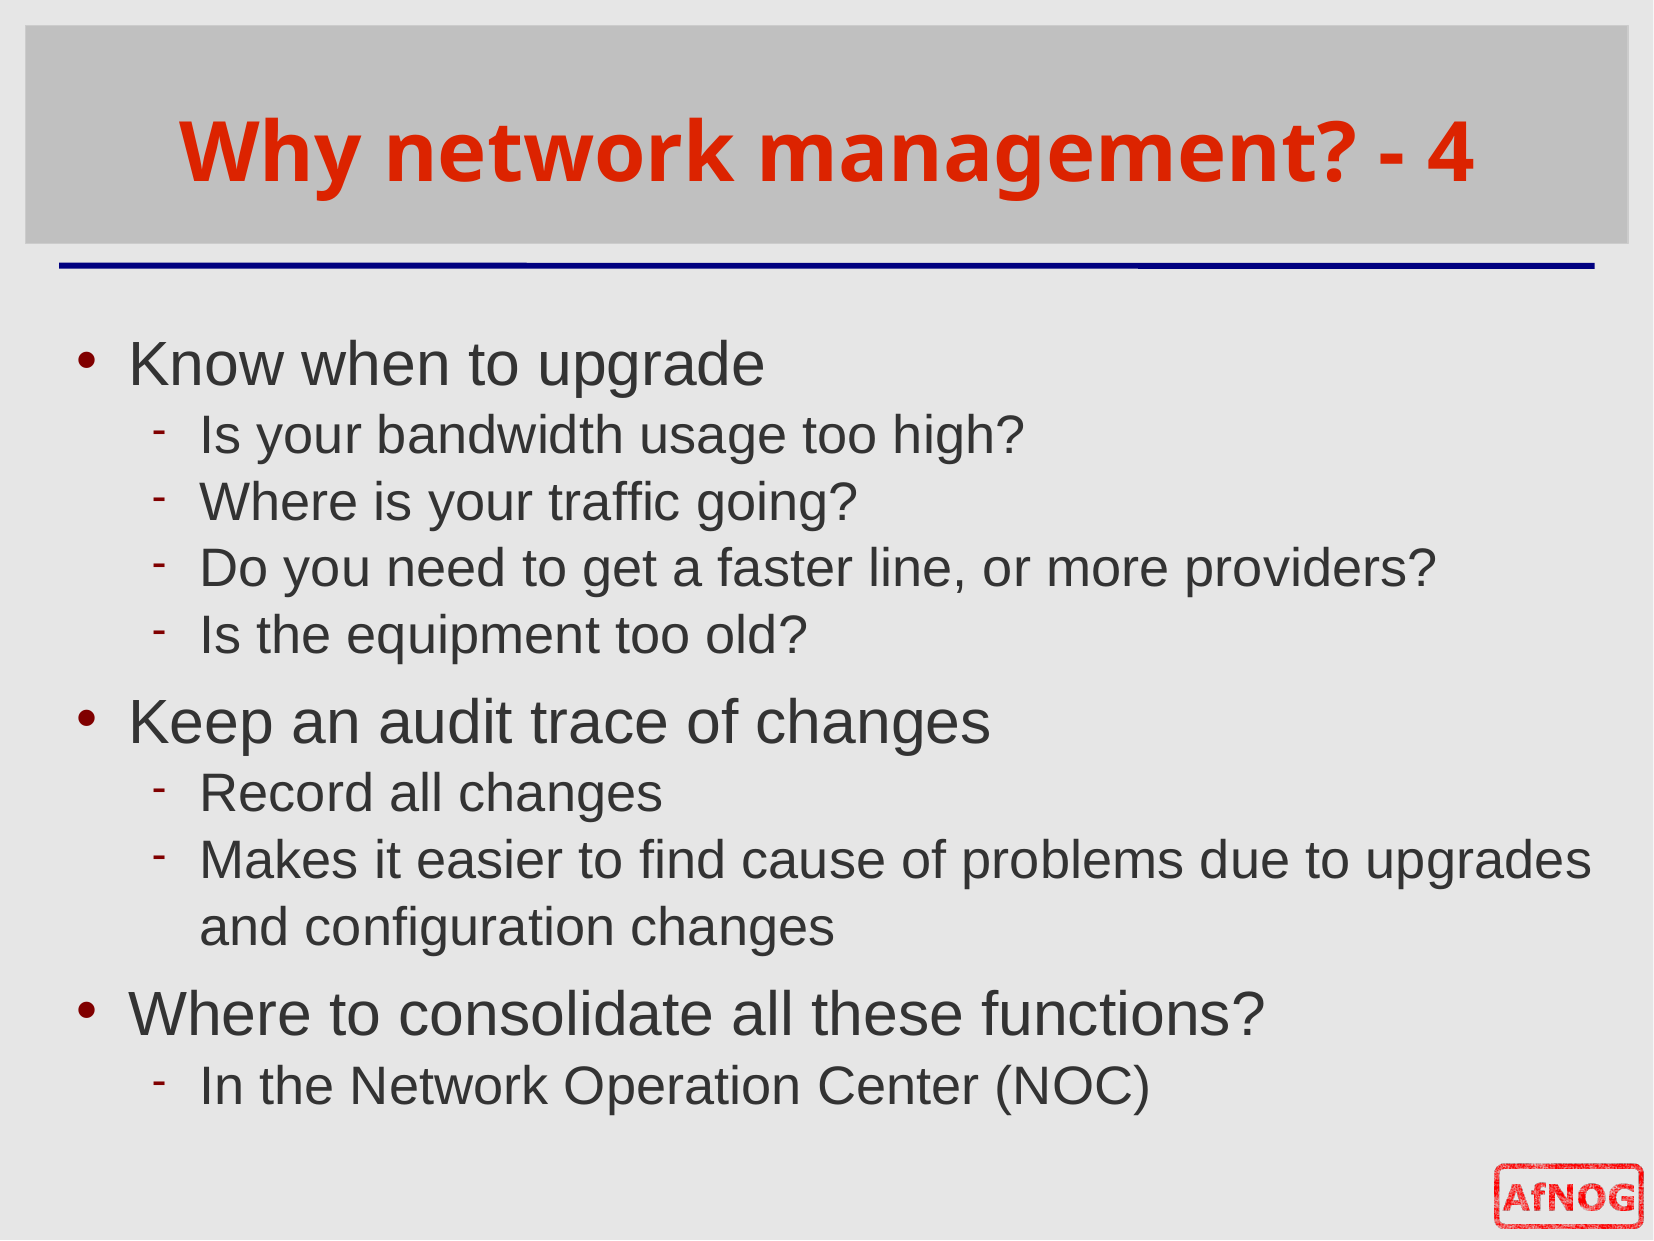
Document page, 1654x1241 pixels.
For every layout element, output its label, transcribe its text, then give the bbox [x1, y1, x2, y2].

picture [1494, 1163, 1644, 1229]
title Why network management? - 4 [121, 46, 1534, 254]
list Know when to upgrade Is your bandwidth usage too high? Where is your traffic going? Do you need to get a faster line, or more providers? Is the equipment too old? Keep an audit trace of changes Record all changes Makes it easier to find cause of problems due to upgrades and configuration changes Where to consolidate all these functions? In the Network Operation Center (NOC)‏ [59, 322, 1595, 1202]
